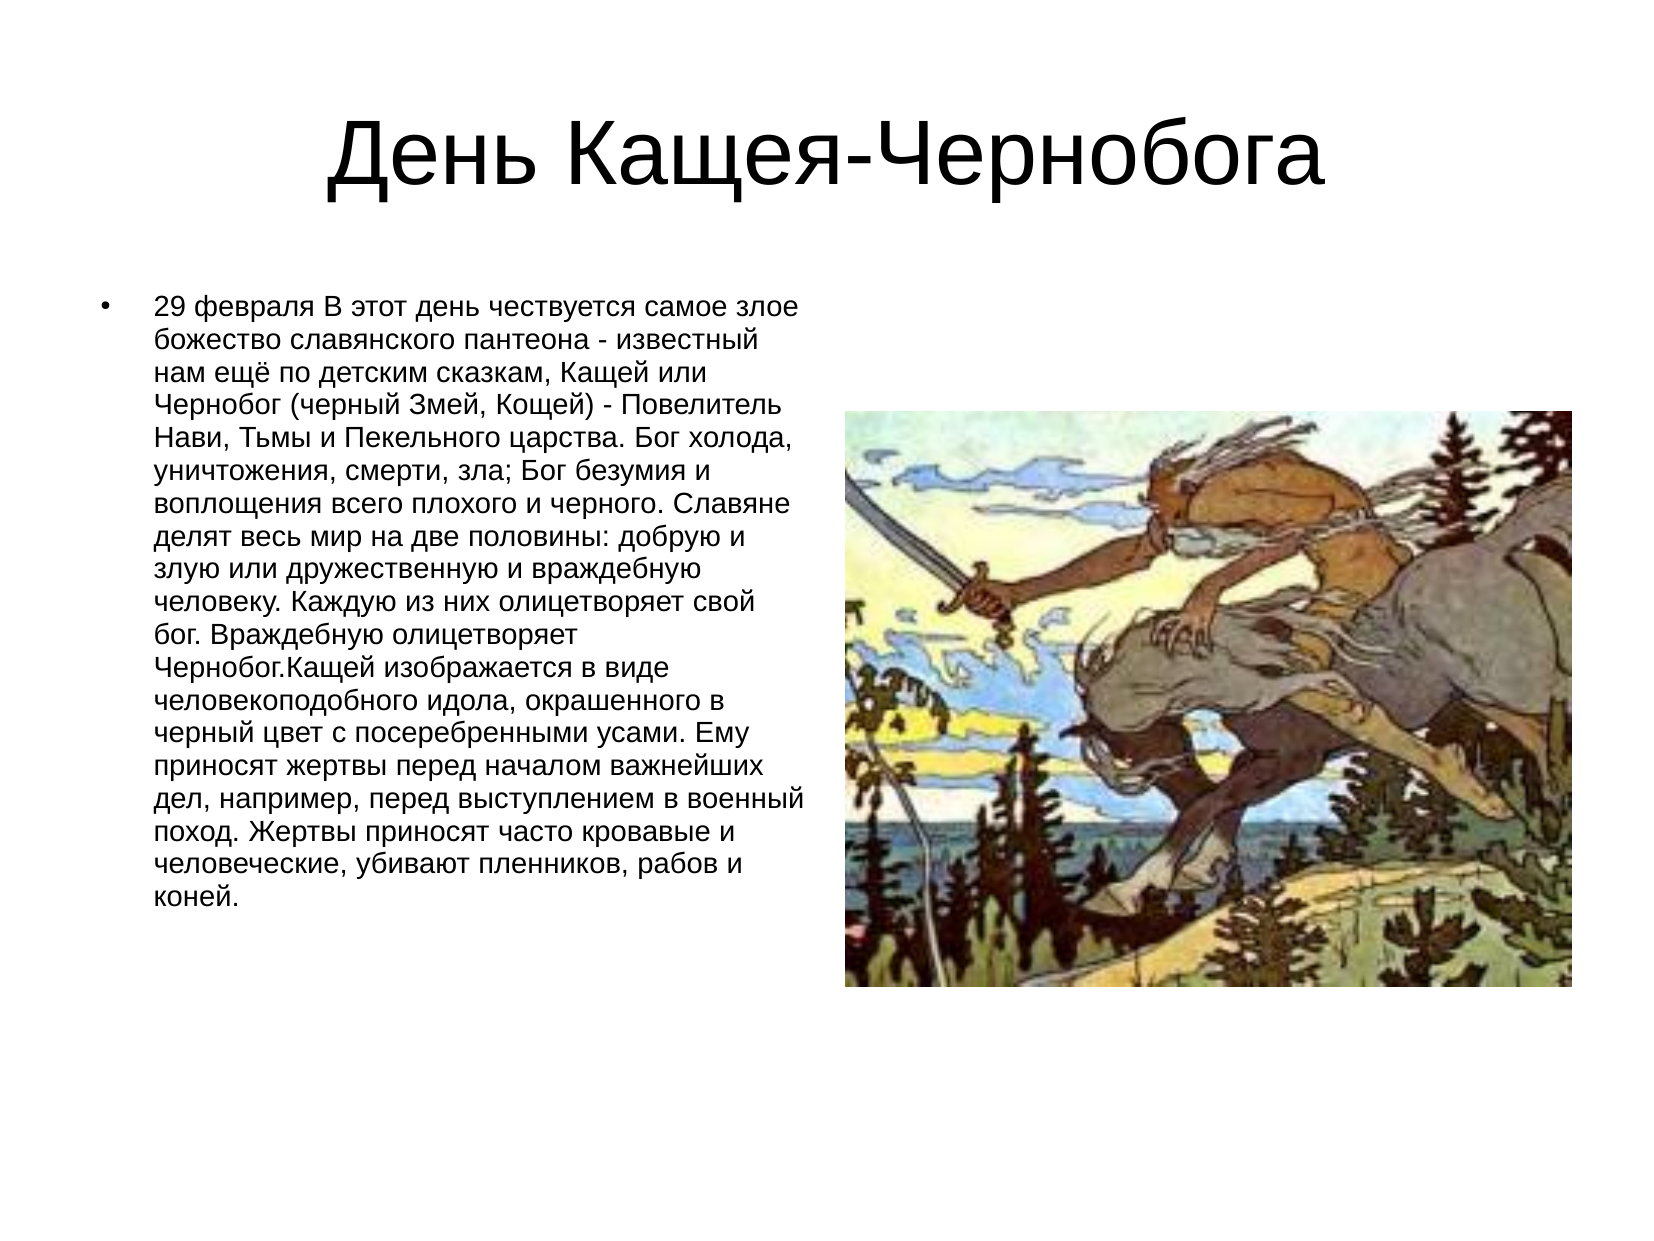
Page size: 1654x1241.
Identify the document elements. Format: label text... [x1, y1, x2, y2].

title День Кащея-Чернобога [82, 49, 1571, 257]
picture [845, 411, 1572, 987]
list 29 февраля В этот день чествуется самое злое божество славянского пантеона - известный нам ещё по детским сказкам, Кащей или Чернобог (черный Змей, Кощей) - Повелитель Нави, Тьмы и Пекельного царства. Бог холода, уничтожения, смерти, зла; Бог безумия и воплощения всего плохого и черного. Славяне делят весь мир на две половины: добрую и злую или дружественную и враждебную человеку. Каждую из них олицетворяет свой бог. Враждебную олицетворяет Чернобог.Кащей изображается в виде человекоподобного идола, окрашенного в черный цвет с посеребренными усами. Ему приносят жертвы перед началом важнейших дел, например, перед выступлением в военный поход. Жертвы приносят часто кровавые и человеческие, убивают пленников, рабов и коней. [82, 290, 809, 1109]
